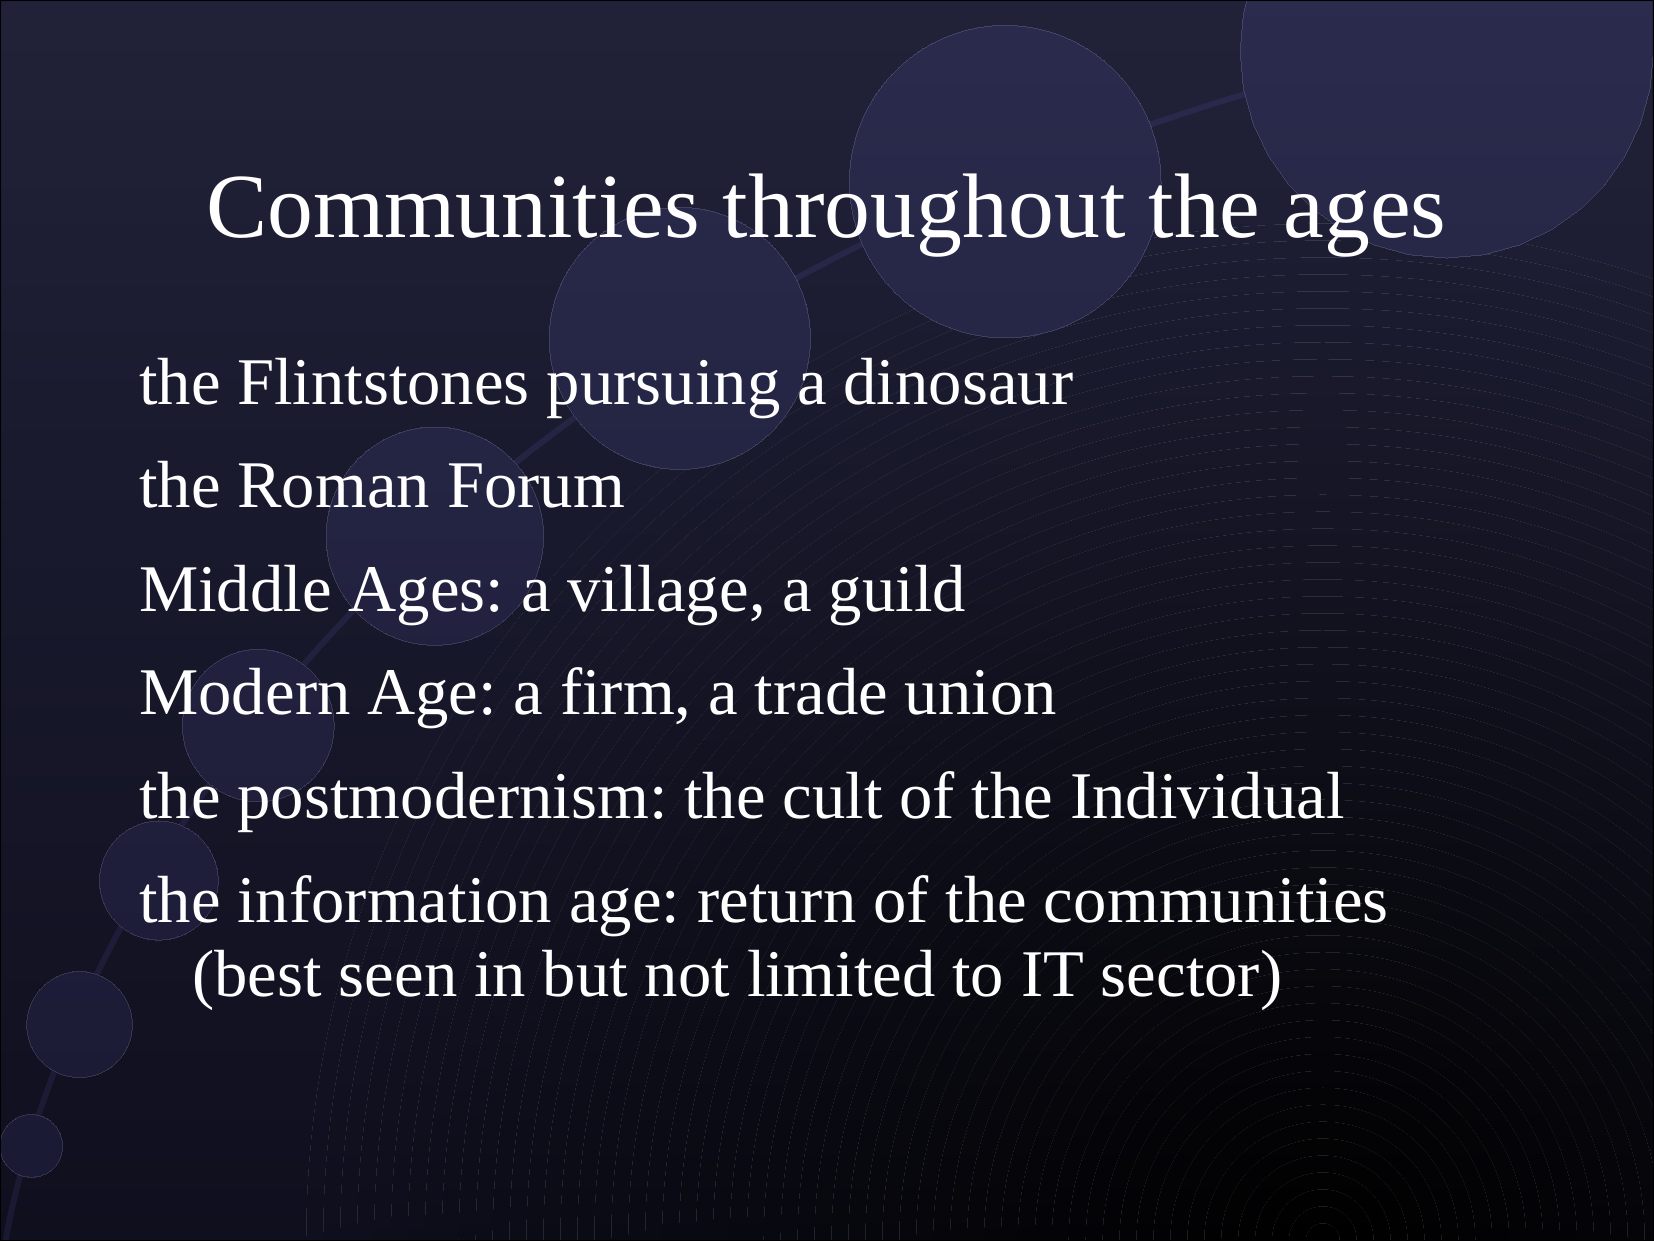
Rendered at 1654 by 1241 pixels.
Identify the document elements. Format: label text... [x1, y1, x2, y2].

list the Flintstones pursuing a dinosaur the Roman Forum Middle Ages: a village, a guild Modern Age: a firm, a trade union the postmodernism: the cult of the Individual the information age: return of the communities (best seen in but not limited to IT sector) [121, 344, 1534, 1127]
title Communities throughout the ages [121, 102, 1534, 311]
